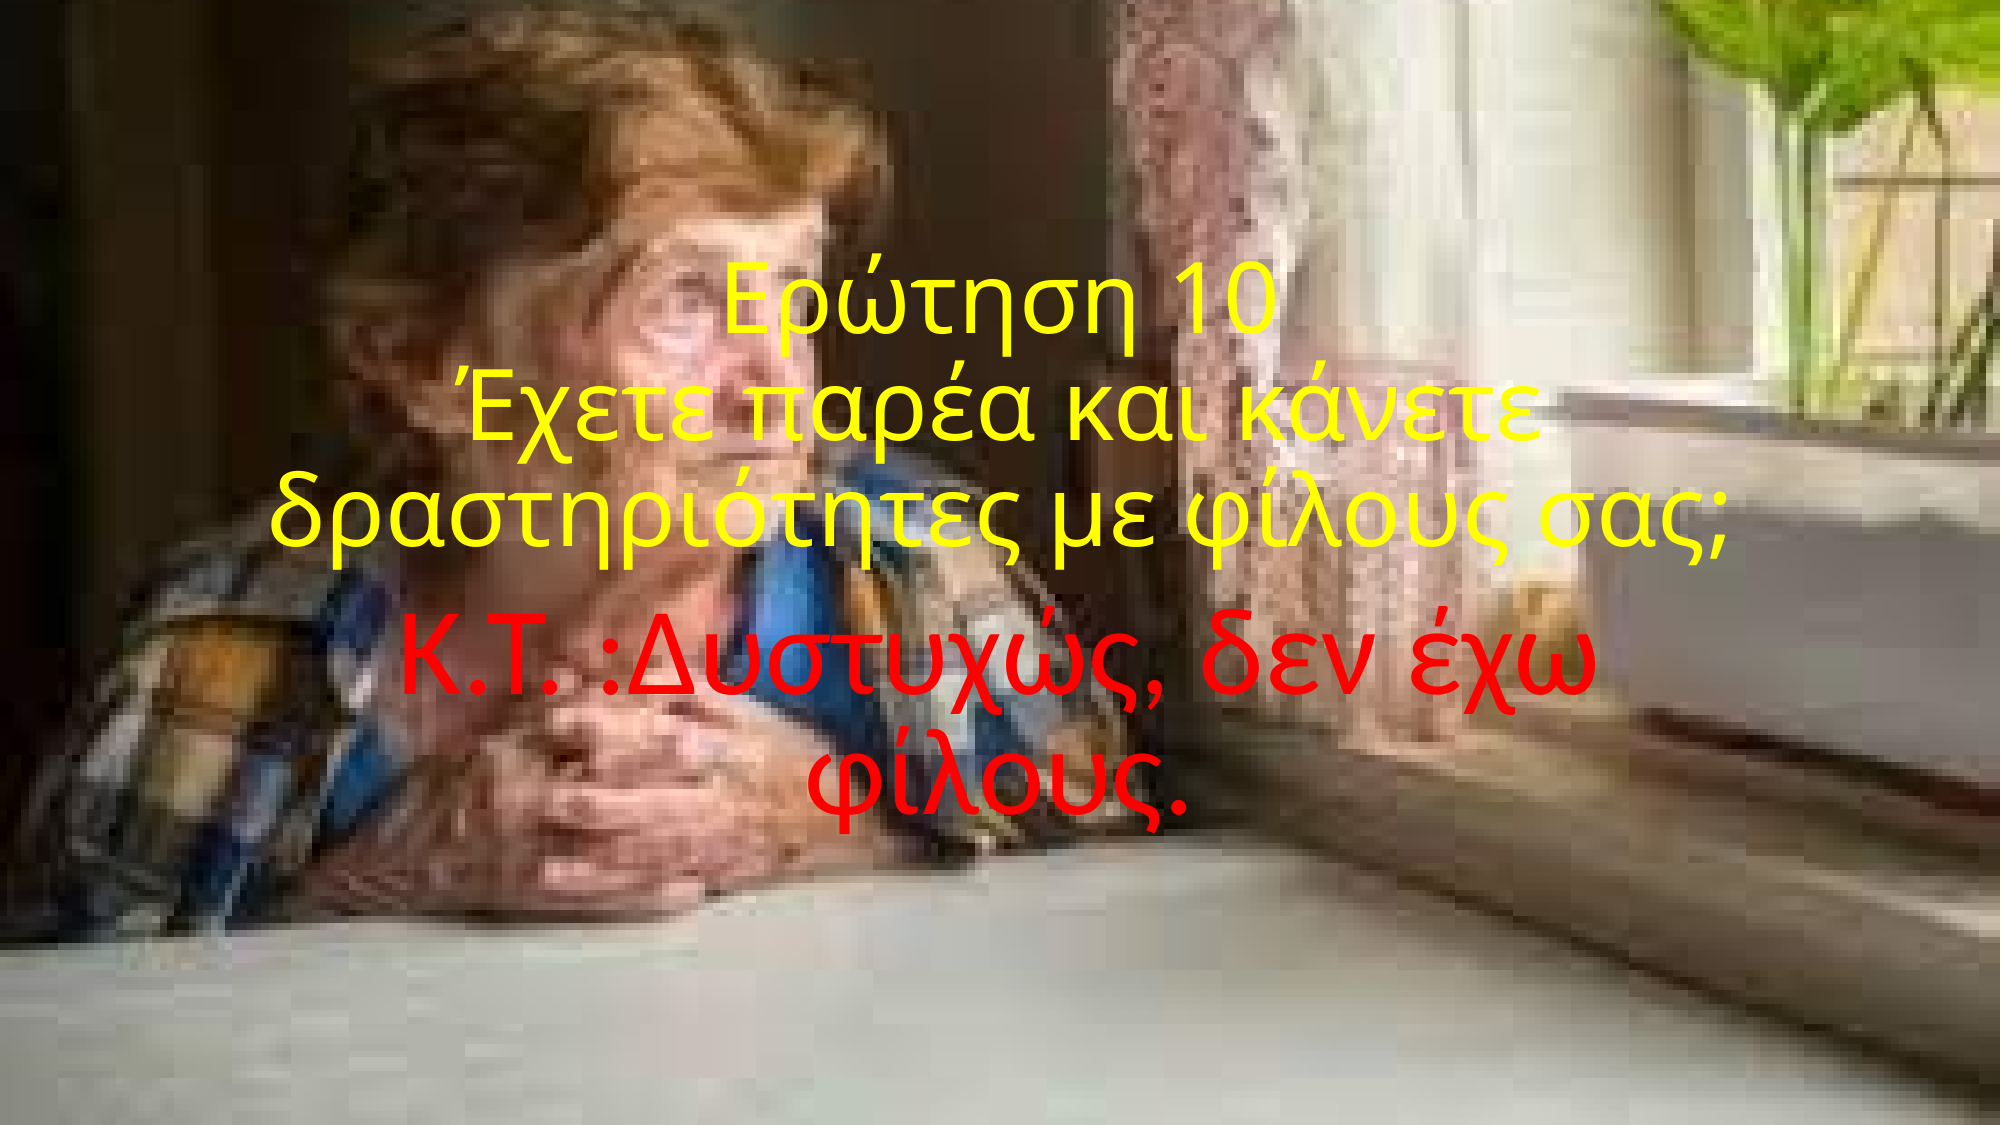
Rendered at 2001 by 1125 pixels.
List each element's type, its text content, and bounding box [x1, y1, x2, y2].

picture [0, 0, 2000, 1125]
title Ερώτηση 10 Έχετε παρέα και κάνετε δραστηριότητες με φίλους σας; [249, 184, 1750, 576]
subtitle Κ.Τ. :Δυστυχώς, δεν έχω φίλους. [249, 590, 1750, 863]
